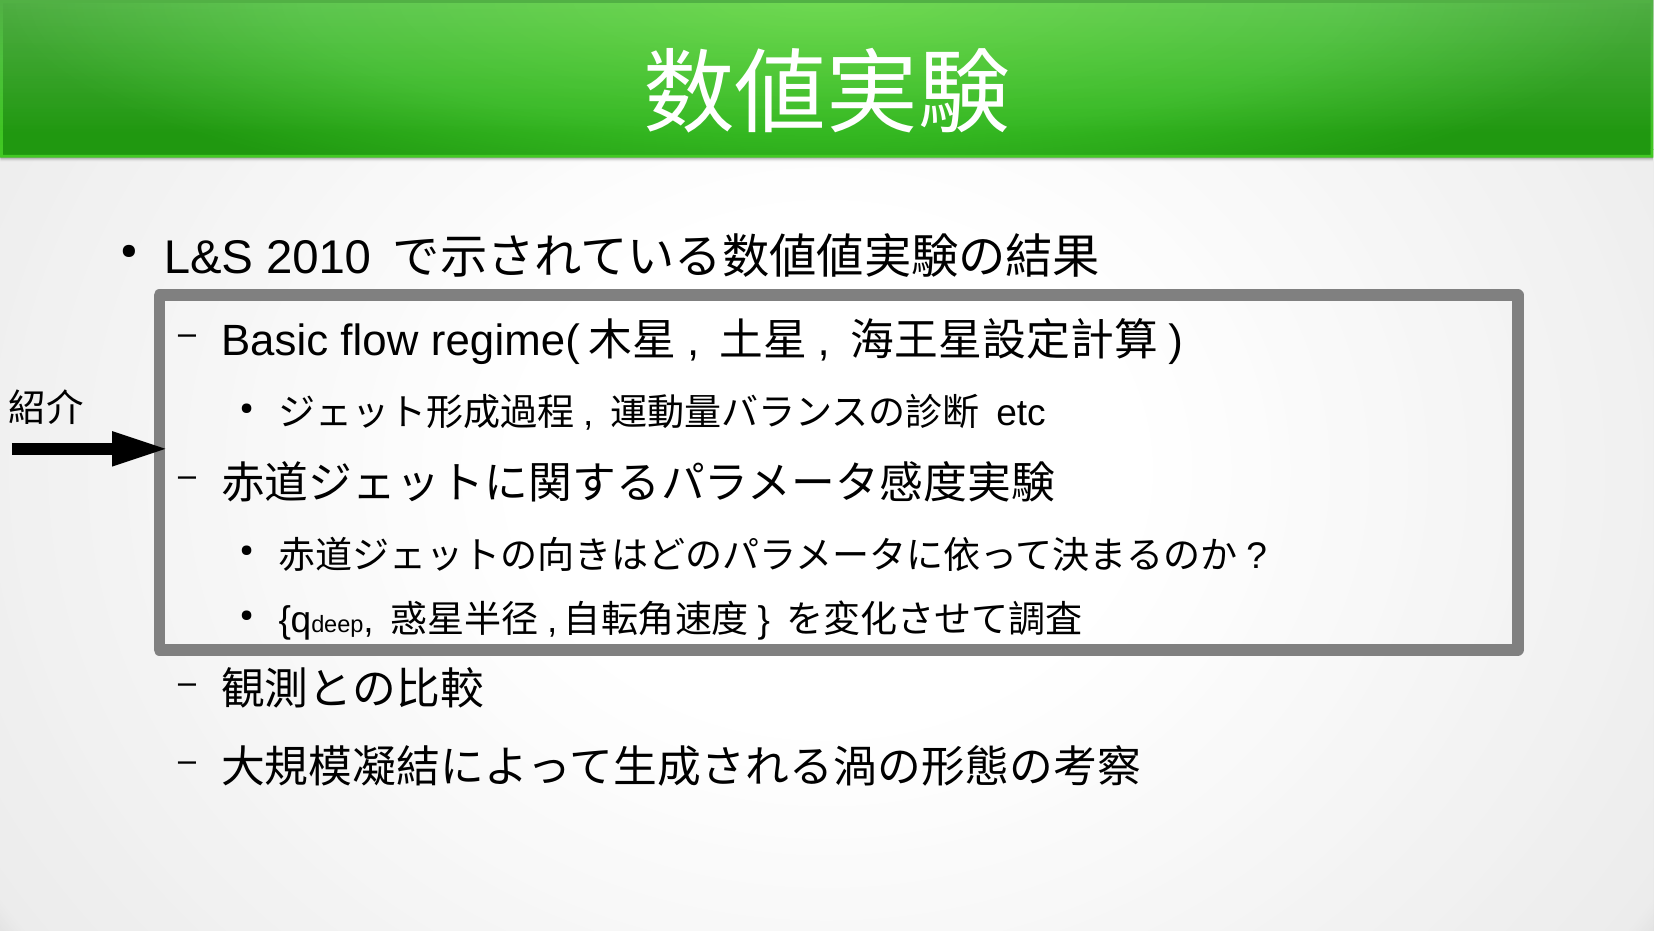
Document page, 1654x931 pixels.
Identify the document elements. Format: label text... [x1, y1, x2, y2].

title 数値実験 [82, 32, 1571, 140]
list L&S 2010 で示されている数値値実験の結果 Basic flow regime(木星, 土星, 海王星設定計算) ジェット形成過程, 運動量バランスの診断 etc 赤道ジェットに関するパラメータ感度実験 赤道ジェットの向きはどのパラメータに依って決まるのか? {qdeep, 惑星半径,自転角速度} を変化させて調査 観測との比較 大規模凝結によって生成される渦の形態の考察 [106, 218, 1562, 799]
text_box 紹介 [0, 370, 130, 429]
list L&S 2010 で示されている数値値実験の結果 Basic flow regime(木星, 土星, 海王星設定計算) ジェット形成過程, 運動量バランスの診断 etc 赤道ジェットに関するパラメータ感度実験 赤道ジェットの向きはどのパラメータに依って決まるのか? {qdeep, 惑星半径,自転角速度} を変化させて調査 観測との比較 大規模凝結によって生成される渦の形態の考察 [165, 301, 1512, 644]
